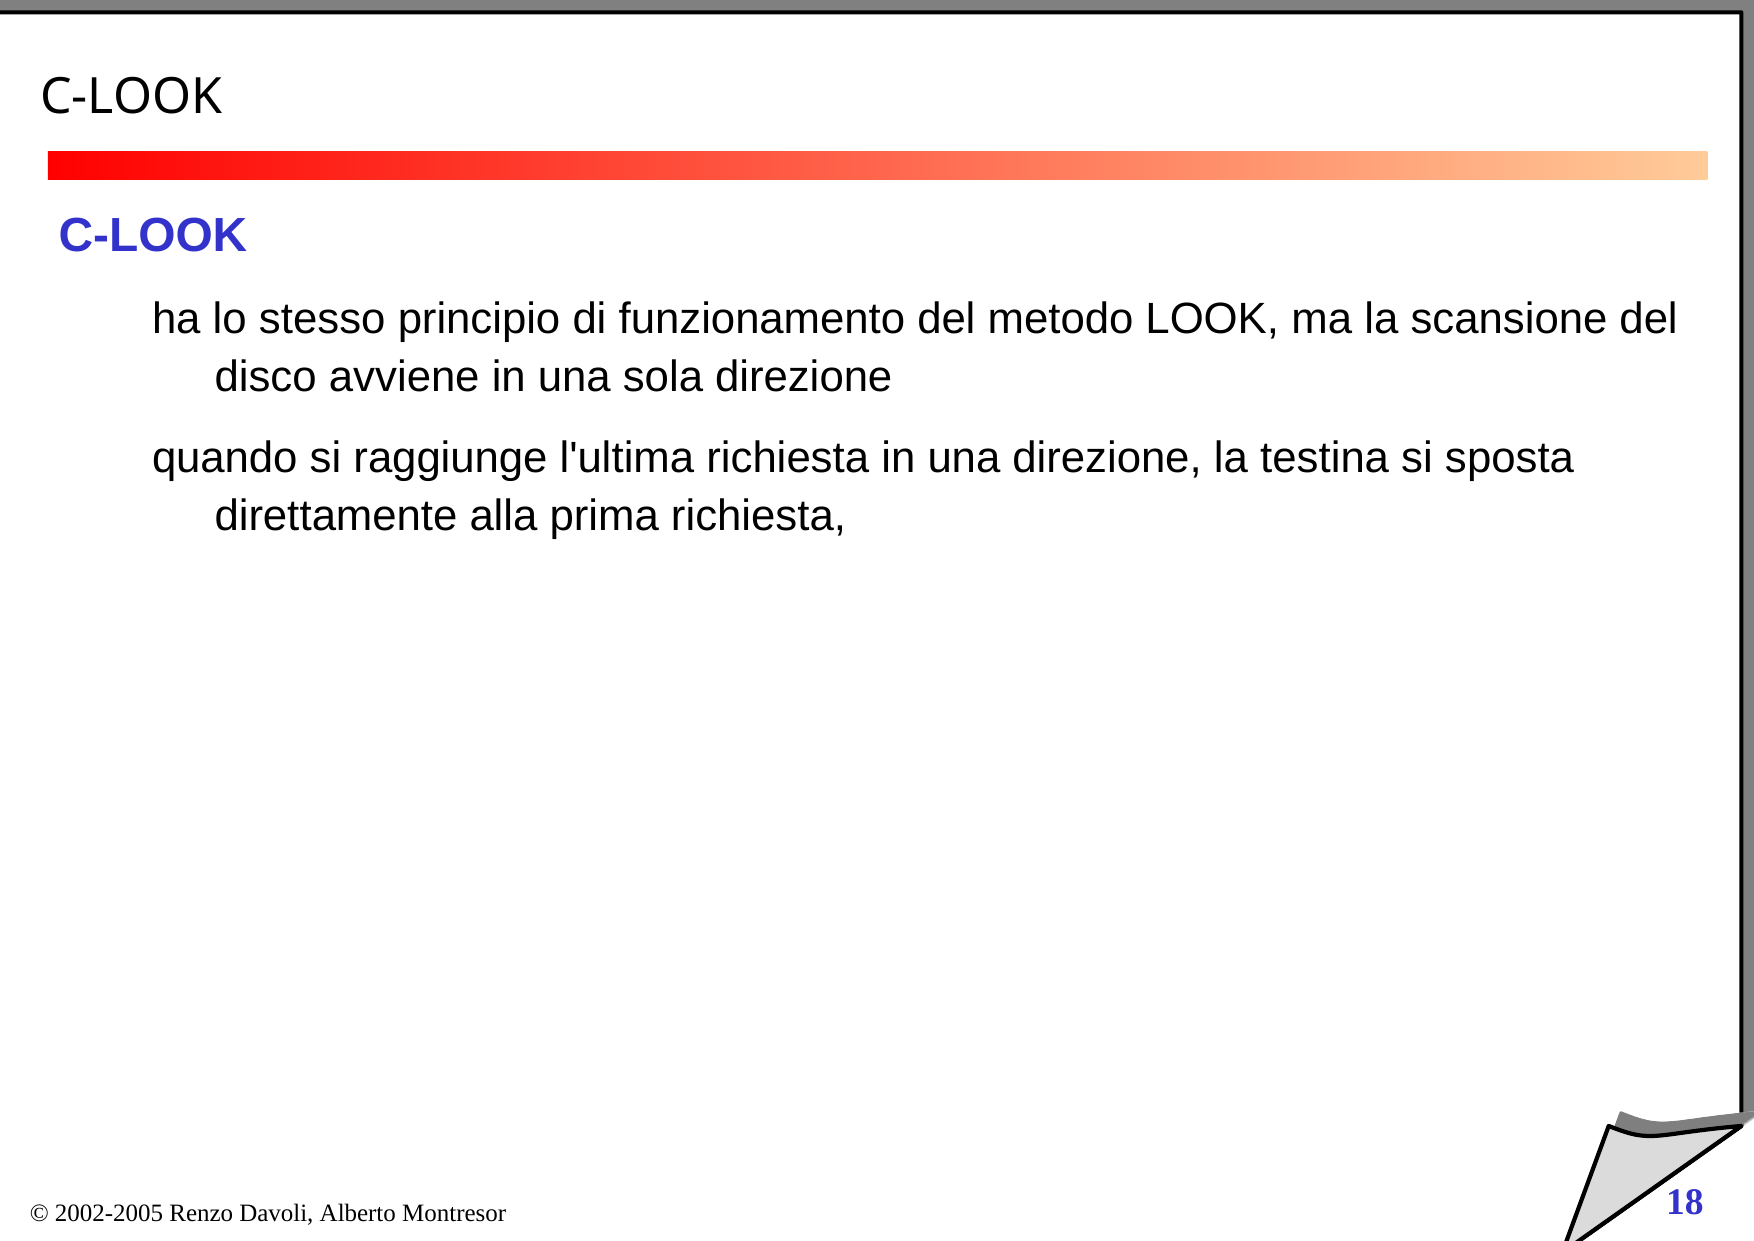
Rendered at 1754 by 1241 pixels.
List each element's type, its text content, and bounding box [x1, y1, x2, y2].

title C-LOOK [40, 49, 1714, 144]
text_box 14 [750, 152, 754, 179]
list C-LOOK ha lo stesso principio di funzionamento del metodo LOOK, ma la scansione del disco avviene in una sola direzione quando si raggiunge l'ultima richiesta in una direzione, la testina si sposta direttamente alla prima richiesta, [58, 206, 1696, 815]
